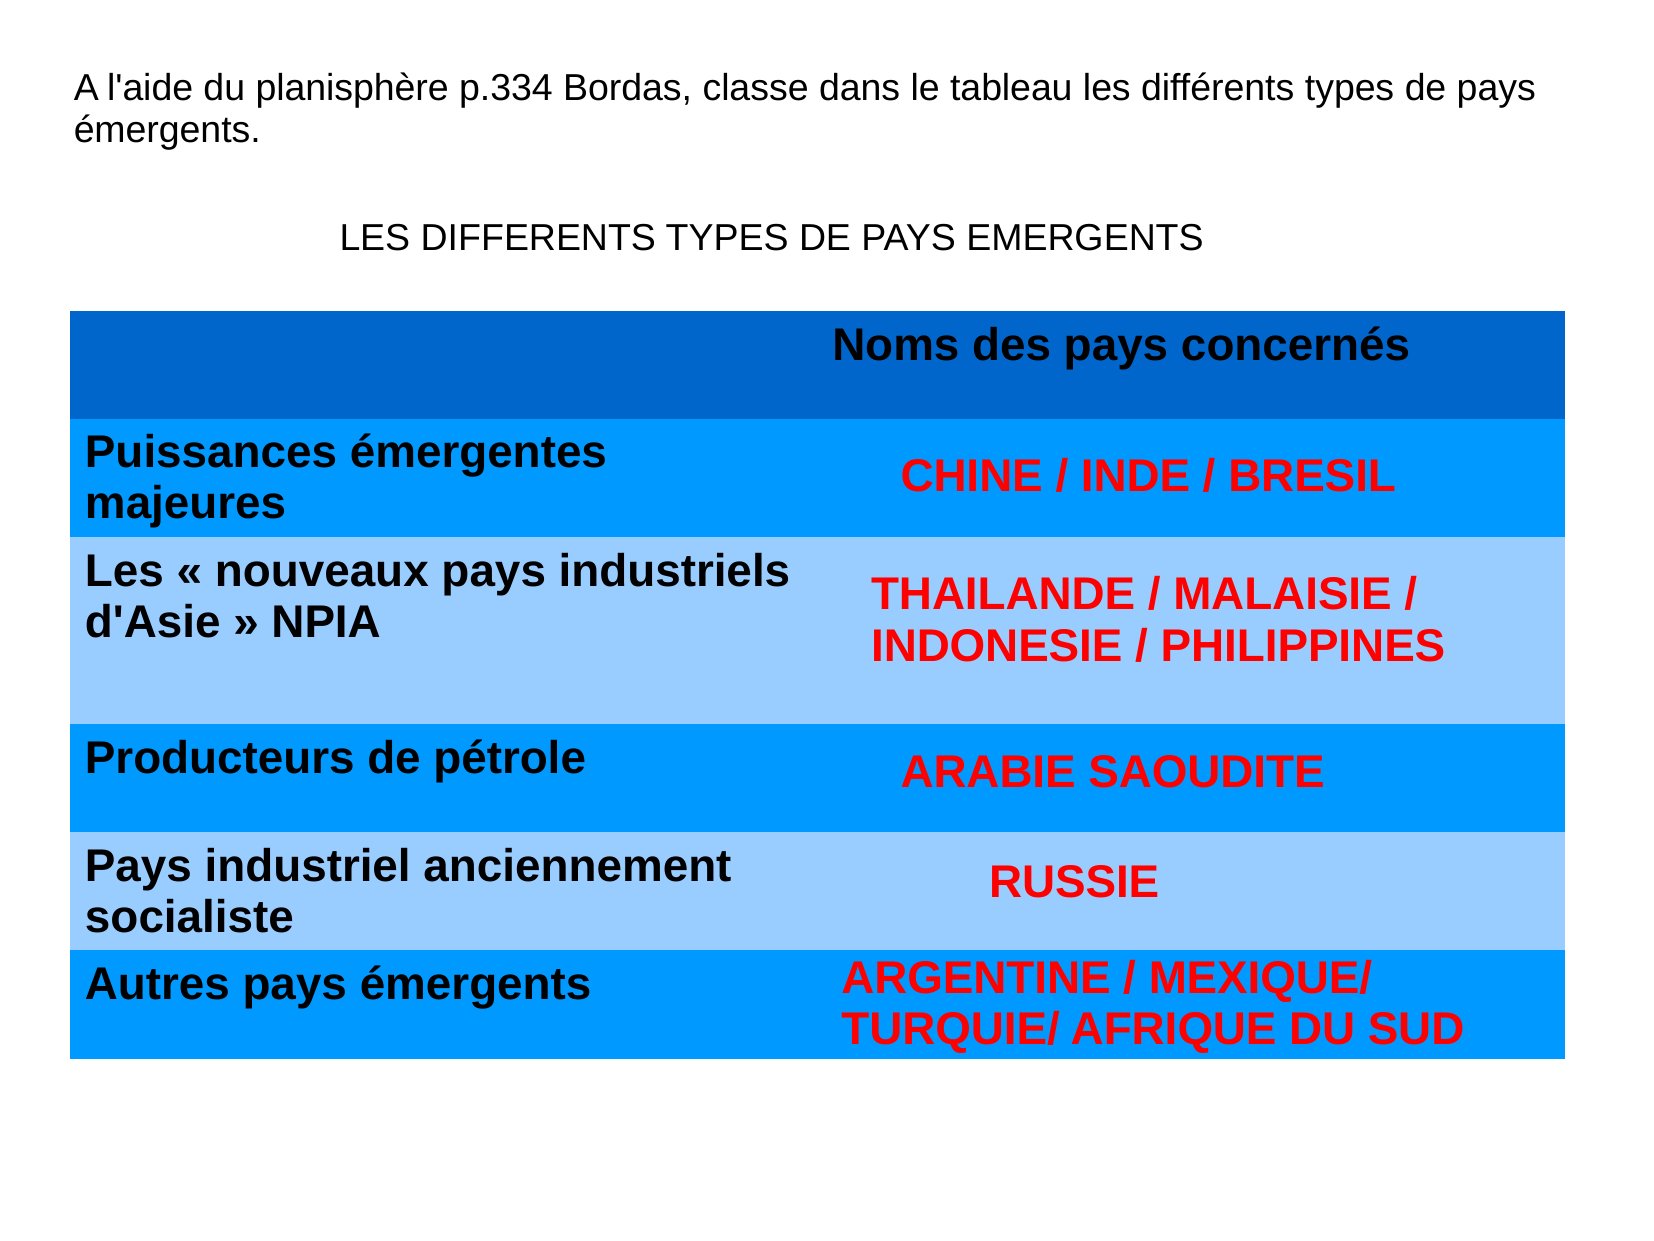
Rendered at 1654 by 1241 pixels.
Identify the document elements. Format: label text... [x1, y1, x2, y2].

table_cell [818, 537, 1565, 724]
text_box ARGENTINE / MEXIQUE/ TURQUIE/ AFRIQUE DU SUD [826, 944, 1536, 1065]
text_box LES DIFFERENTS TYPES DE PAYS EMERGENTS [324, 208, 1447, 266]
table_cell [818, 950, 826, 1059]
text_box ARABIE SAOUDITE [885, 738, 1536, 806]
text_box RUSSIE [974, 848, 1625, 916]
text_box THAILANDE / MALAISIE / INDONESIE / PHILIPPINES [856, 561, 1565, 681]
table_cell [818, 724, 1565, 832]
text_box A l'aide du planisphère p.334 Bordas, classe dans le tableau les différents types de pays émergents. [59, 59, 1625, 158]
table_cell Autres pays émergents [70, 950, 818, 1059]
table_cell Producteurs de pétrole [70, 724, 818, 832]
table_header [70, 311, 818, 419]
table_header Noms des pays concernés [818, 311, 1565, 419]
table_cell [818, 832, 1565, 950]
table_cell Les « nouveaux pays industriels d'Asie » NPIA [70, 537, 818, 724]
table_cell Puissances émergentes majeures [70, 419, 818, 537]
table_cell Pays industriel anciennement socialiste [70, 832, 818, 950]
text_box CHINE / INDE / BRESIL [885, 442, 1506, 511]
table_cell [1536, 950, 1565, 1059]
table_cell [818, 419, 1565, 537]
